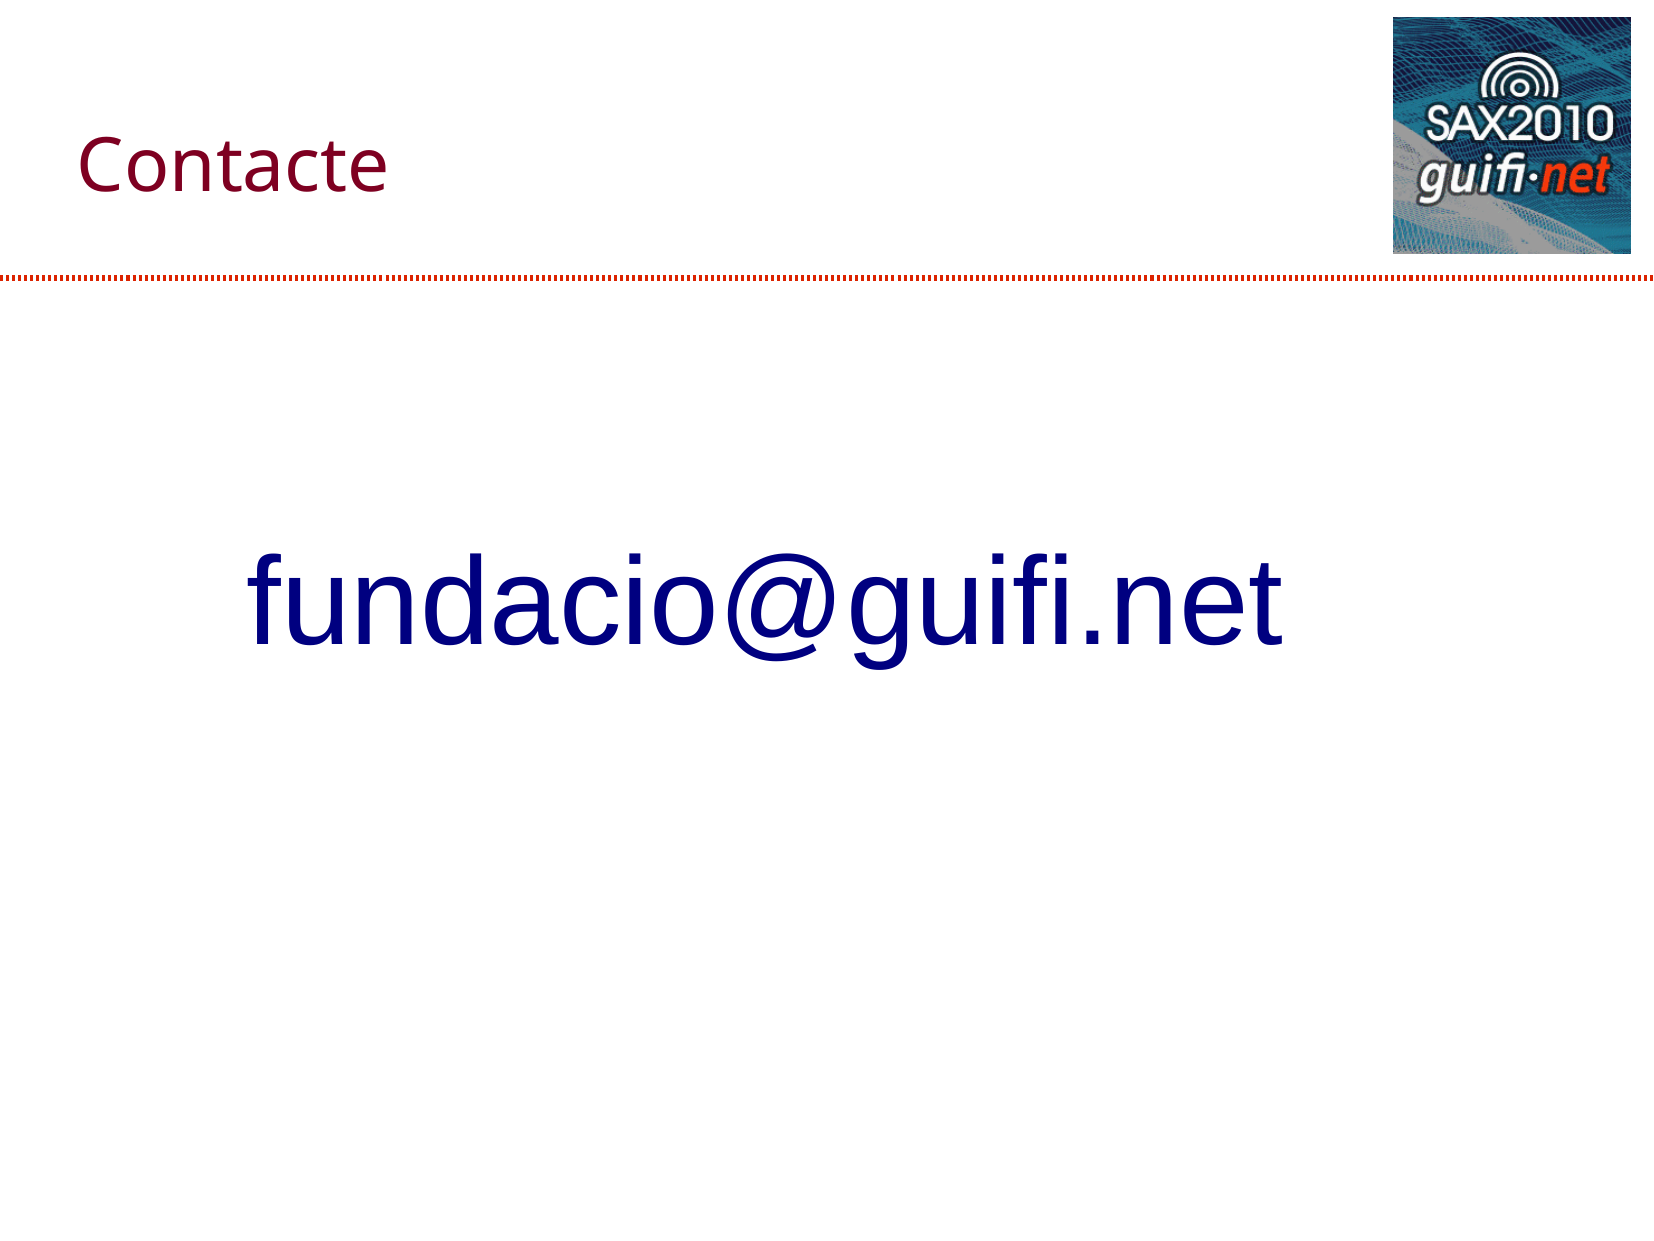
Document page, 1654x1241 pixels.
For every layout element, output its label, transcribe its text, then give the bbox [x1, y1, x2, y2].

text_box fundacio@guifi.net [231, 524, 1299, 679]
picture [1393, 17, 1631, 254]
title Contacte [76, 59, 1093, 267]
